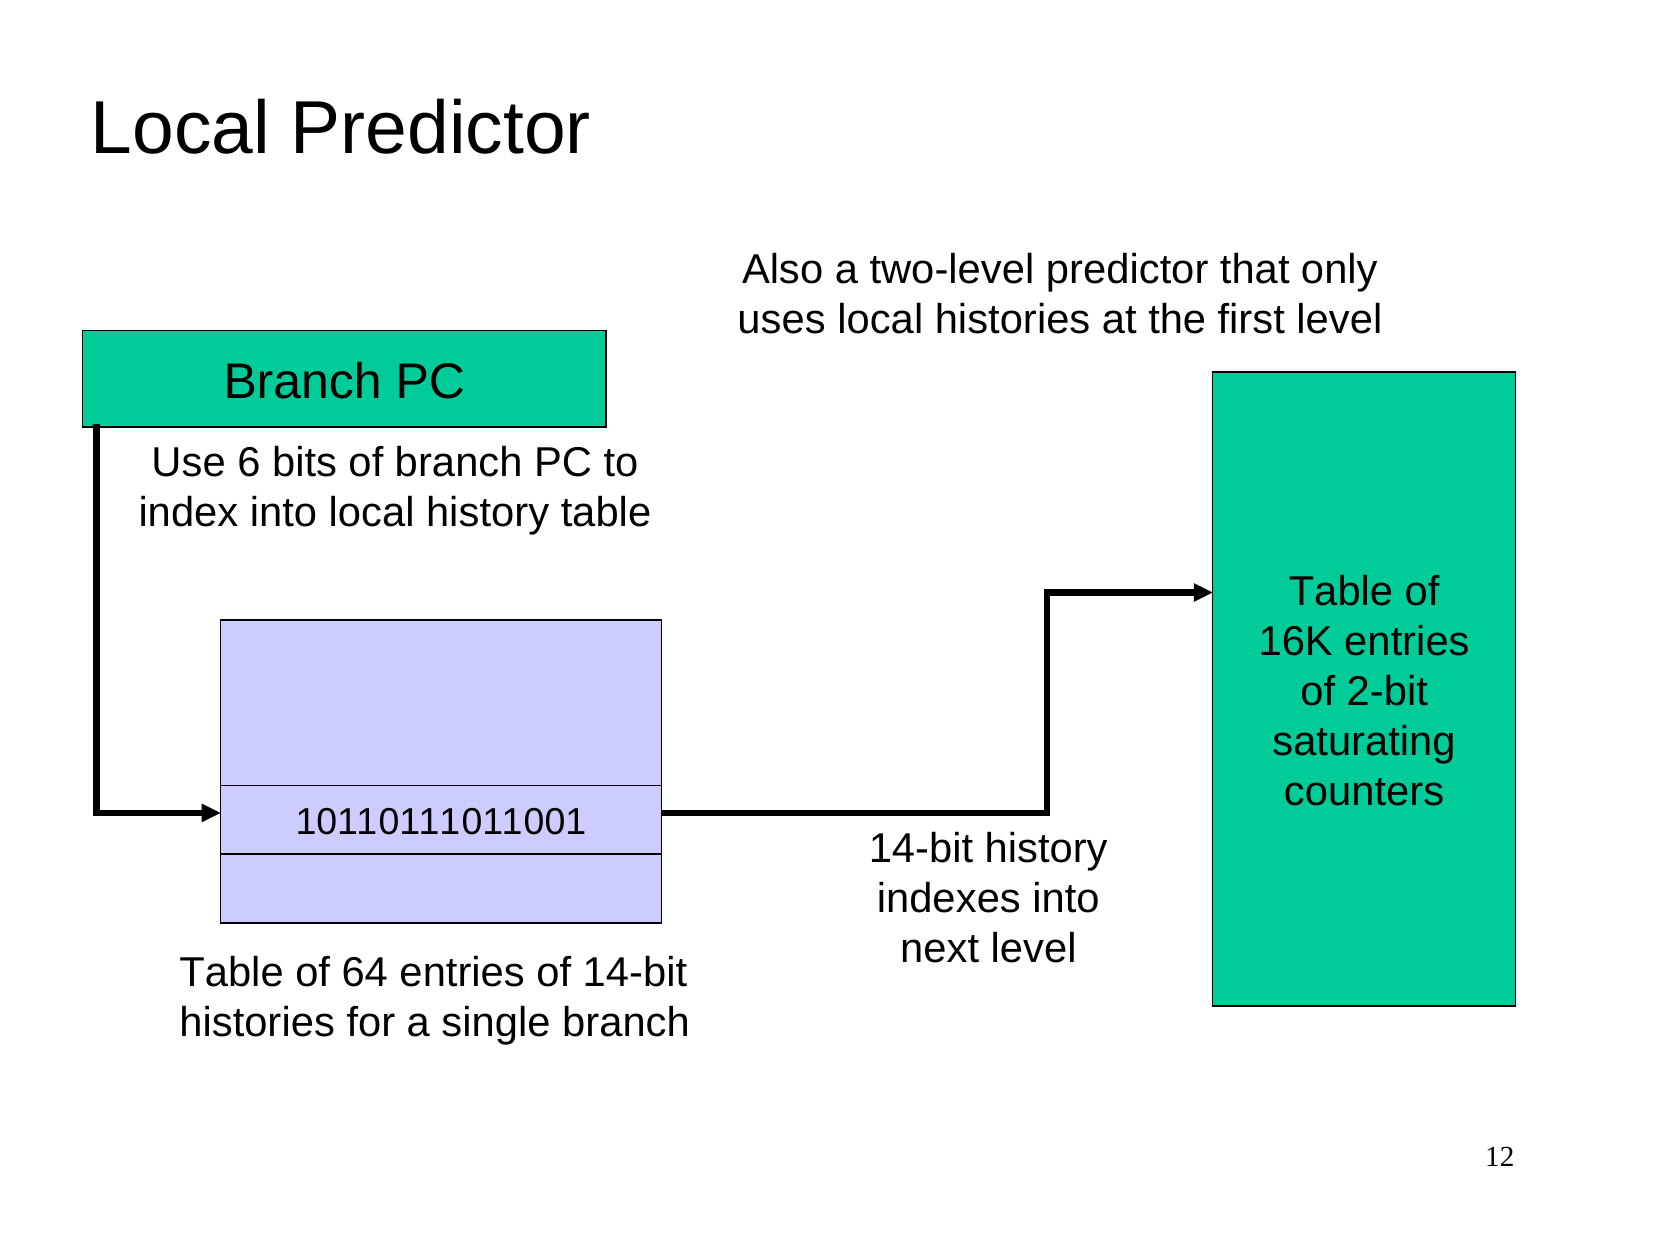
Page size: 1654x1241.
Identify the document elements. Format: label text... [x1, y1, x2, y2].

text_box Branch PC [82, 330, 607, 428]
text_box Local Predictor [76, 71, 607, 177]
text_box Table of 16K entries of 2-bit saturating counters [1212, 371, 1516, 1006]
text_box [220, 855, 662, 924]
text_box Table of 64 entries of 14-bit histories for a single branch [164, 936, 706, 1053]
text_box 10110111011001 [220, 785, 662, 855]
text_box Use 6 bits of branch PC to index into local history table [123, 427, 667, 543]
text_box [220, 620, 662, 785]
text_box <number> [1185, 1129, 1530, 1213]
text_box Also a two-level predictor that only uses local histories at the first level [722, 234, 1398, 350]
text_box 14-bit history indexes into next level [853, 812, 1123, 979]
